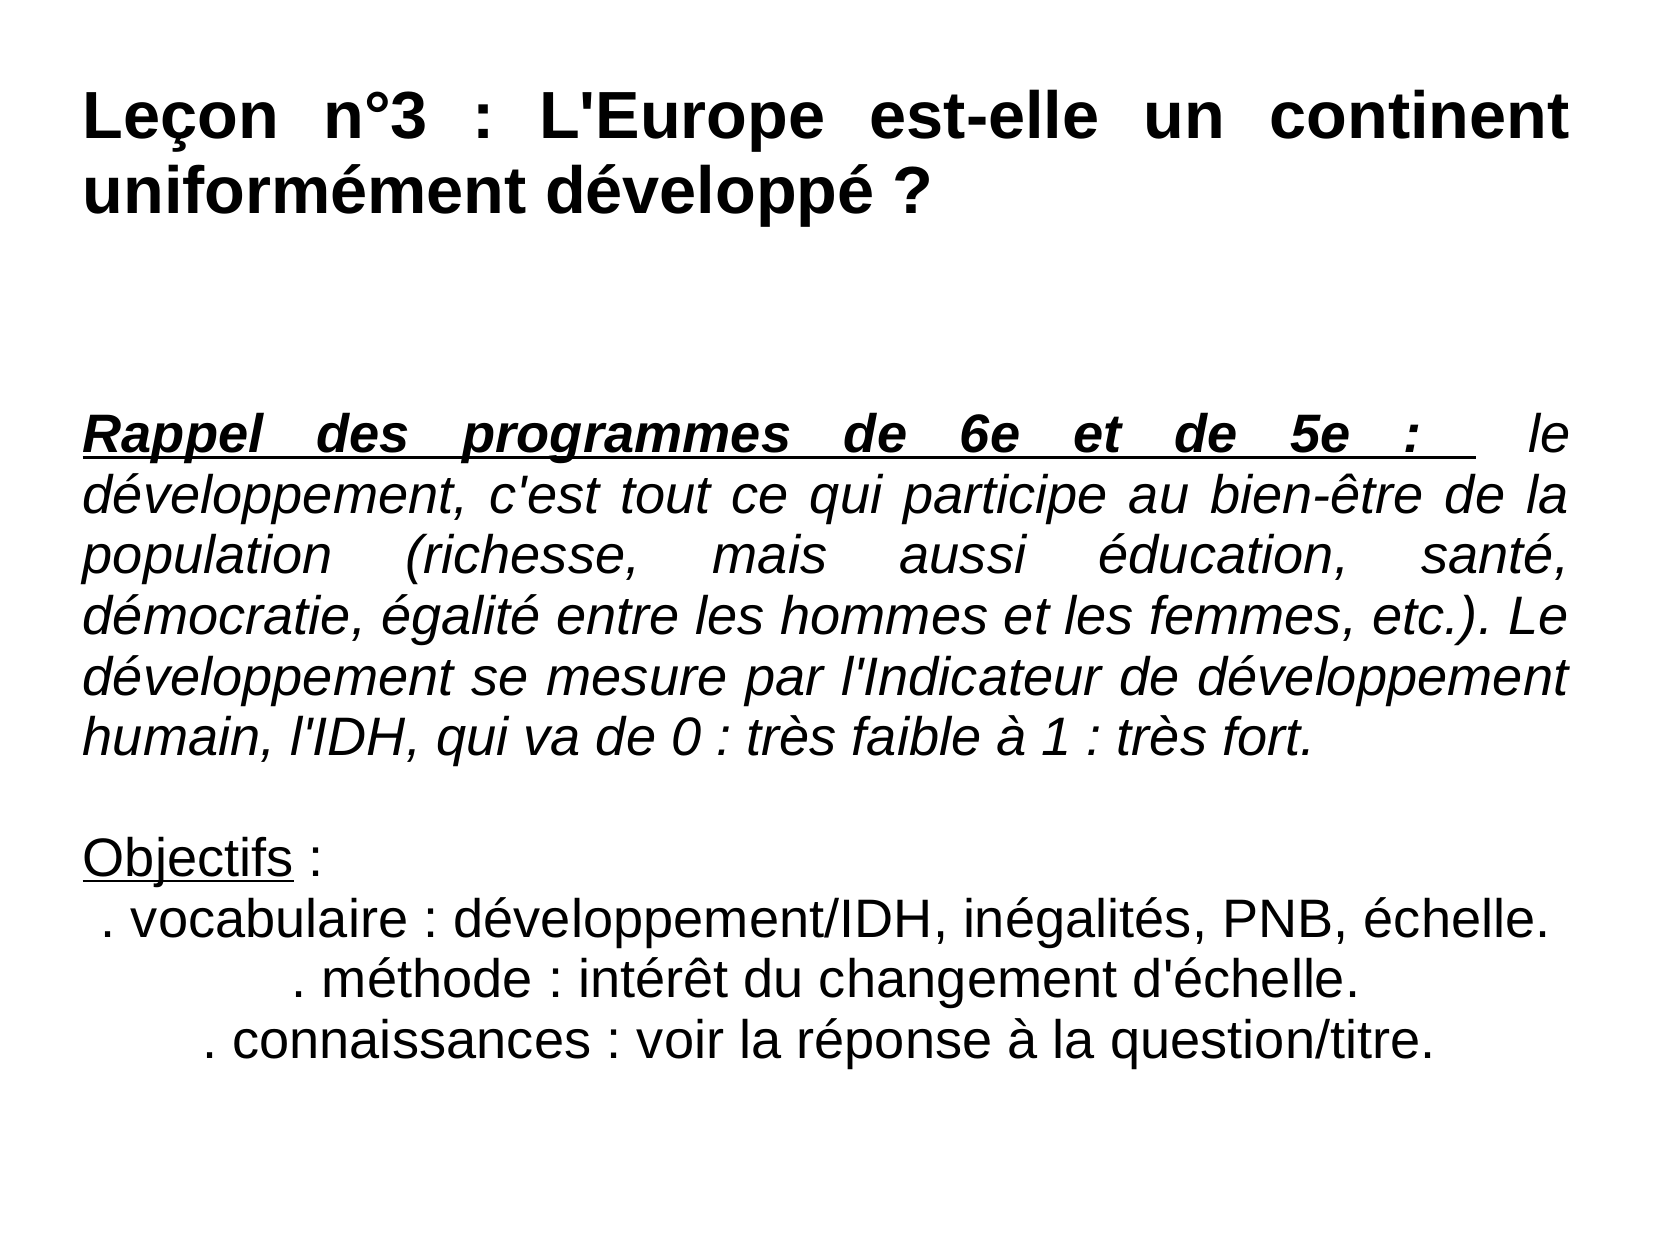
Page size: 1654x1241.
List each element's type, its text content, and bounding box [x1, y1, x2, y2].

subtitle Rappel des programmes de 6e et de 5e : le développement, c'est tout ce qui participe au bien-être de la population (richesse, mais aussi éducation, santé, démocratie, égalité entre les hommes et les femmes, etc.). Le développement se mesure par l'Indicateur de développement humain, l'IDH, qui va de 0 : très faible à 1 : très fort. Objectifs : . vocabulaire : développement/IDH, inégalités, PNB, échelle. . méthode : intérêt du changement d'échelle. . connaissances : voir la réponse à la question/titre. [82, 254, 1571, 1145]
title Leçon n°3 : L'Europe est-elle un continent uniformément développé ? [82, 56, 1571, 250]
